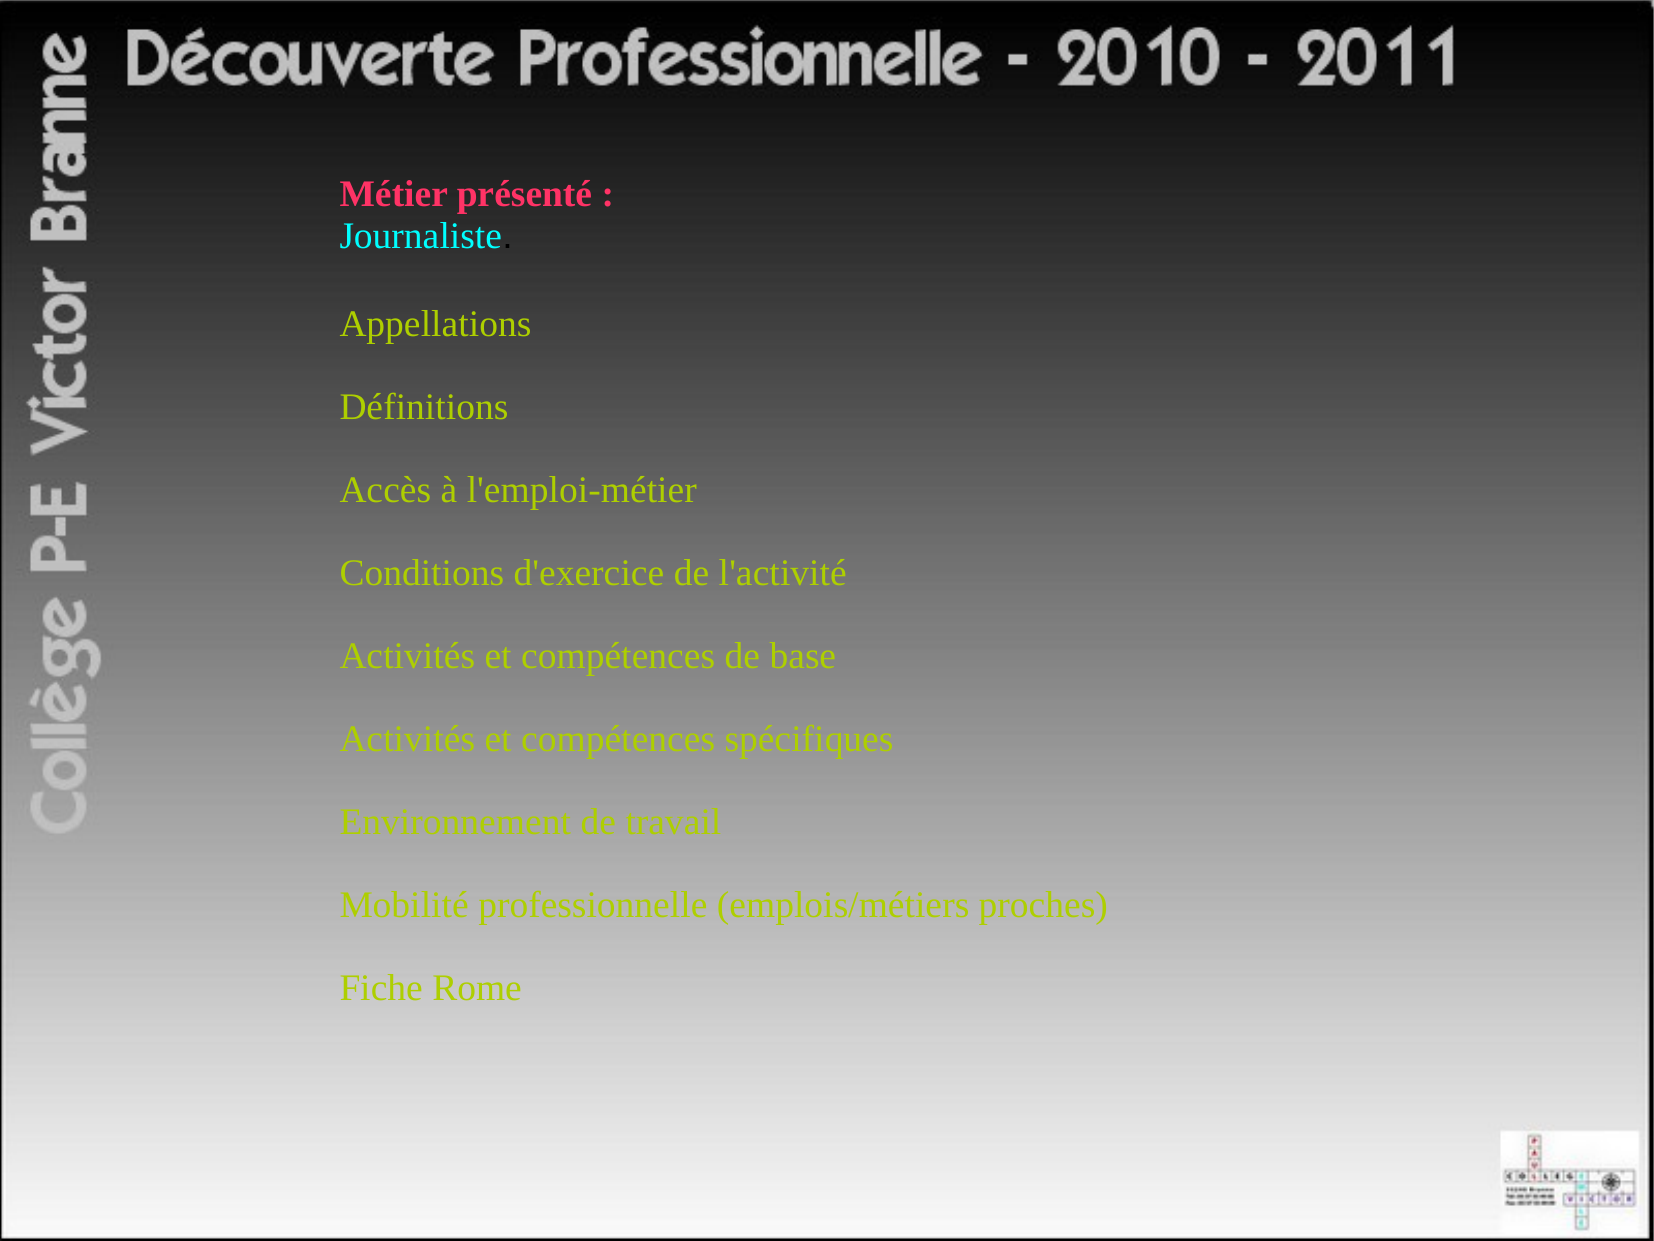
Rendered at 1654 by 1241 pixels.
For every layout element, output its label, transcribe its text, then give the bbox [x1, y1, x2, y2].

text_box Métier présenté : Journaliste. [324, 165, 768, 267]
picture [0, 0, 1654, 1241]
text_box Appellations Définitions Accès à l'emploi-métier Conditions d'exercice de l'activité Activités et compétences de base Activités et compétences spécifiques Environnement de travail Mobilité professionnelle (emplois/métiers proches) Fiche Rome [324, 295, 1124, 1075]
